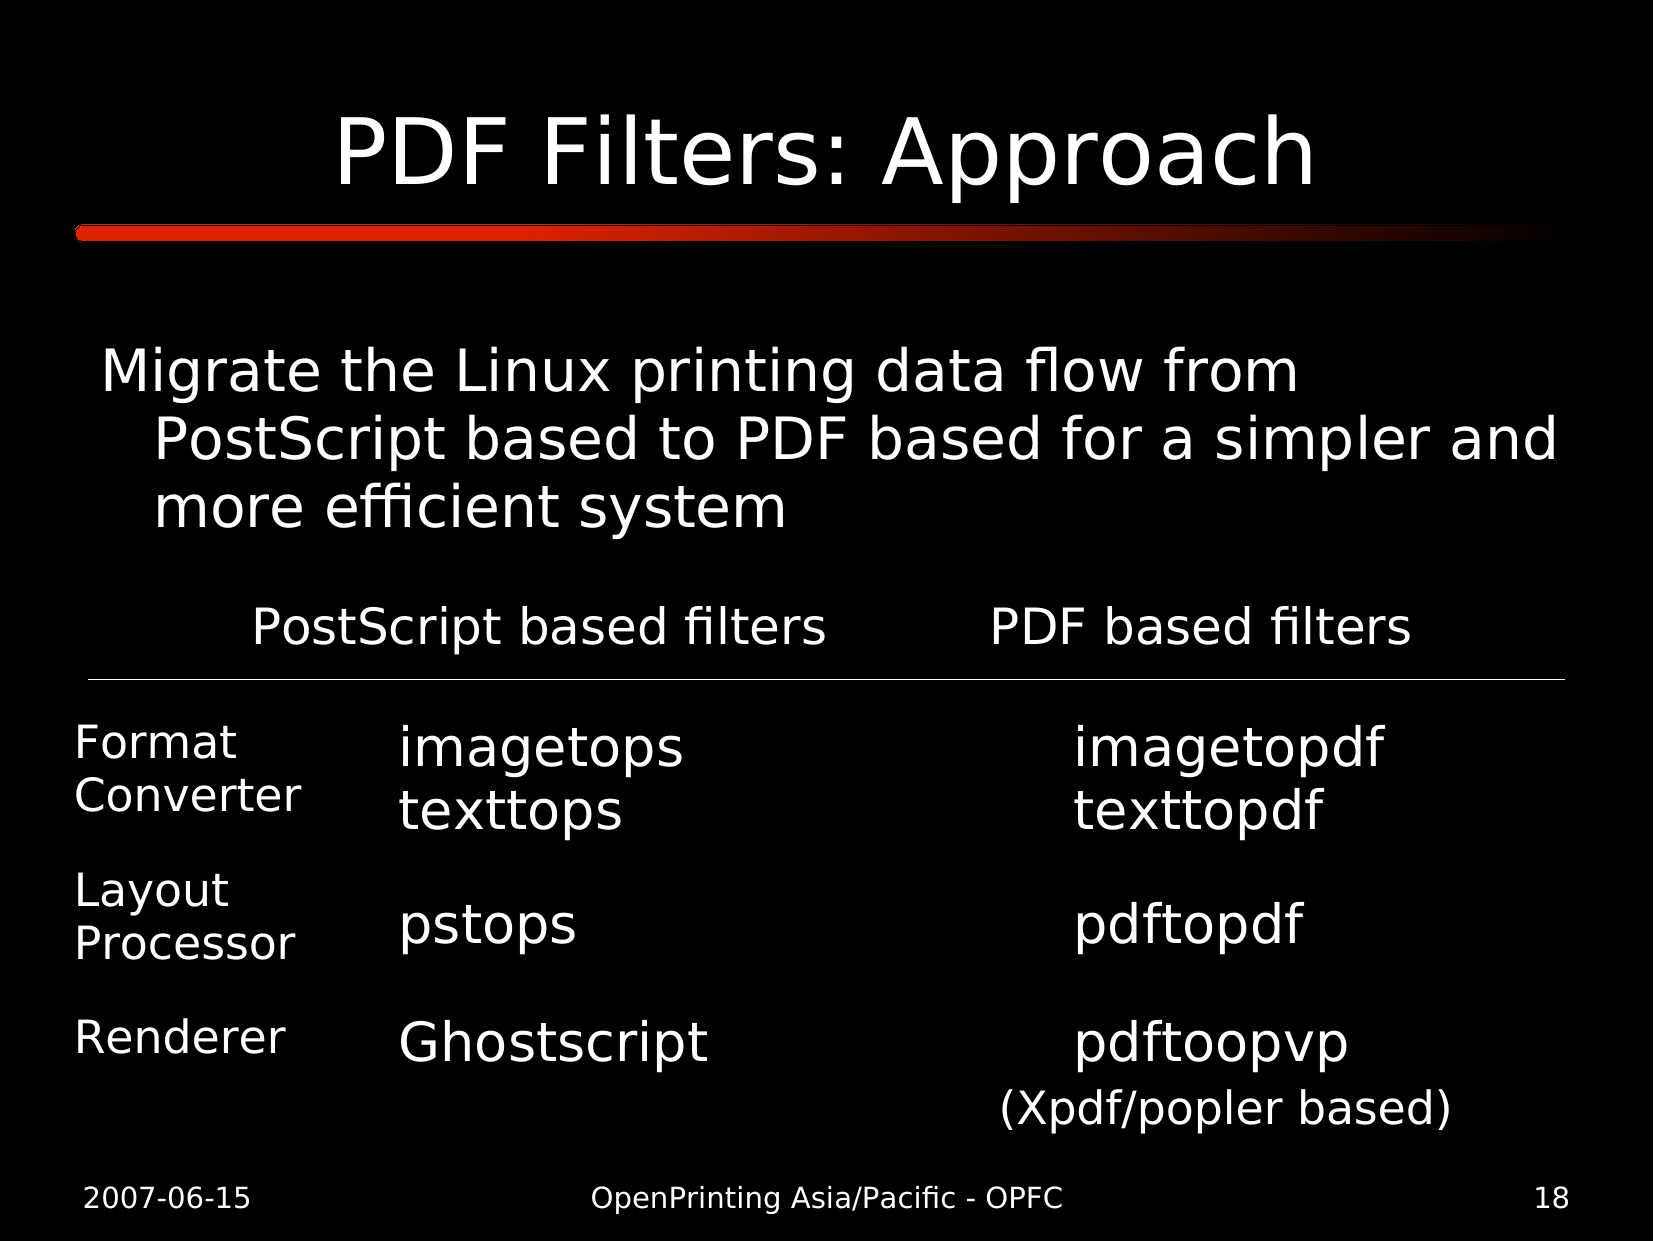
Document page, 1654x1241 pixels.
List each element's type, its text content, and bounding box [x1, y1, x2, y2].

text_box Ghostscript pdftoopvp (Xpdf/popler based) [383, 1003, 1477, 1145]
text_box pstops pdftopdf [383, 885, 1477, 964]
title PDF Filters: Approach [82, 49, 1571, 257]
list Migrate the Linux printing data flow from PostScript based to PDF based for a simpler and more efficient system [82, 337, 1571, 1109]
text_box Renderer [59, 1003, 325, 1073]
text_box Layout Processor [59, 856, 325, 978]
text_box Format Converter [59, 708, 325, 831]
text_box PostScript based filters PDF based filters [236, 590, 1536, 664]
text_box imagetops imagetopdf texttops texttopdf [383, 708, 1477, 850]
